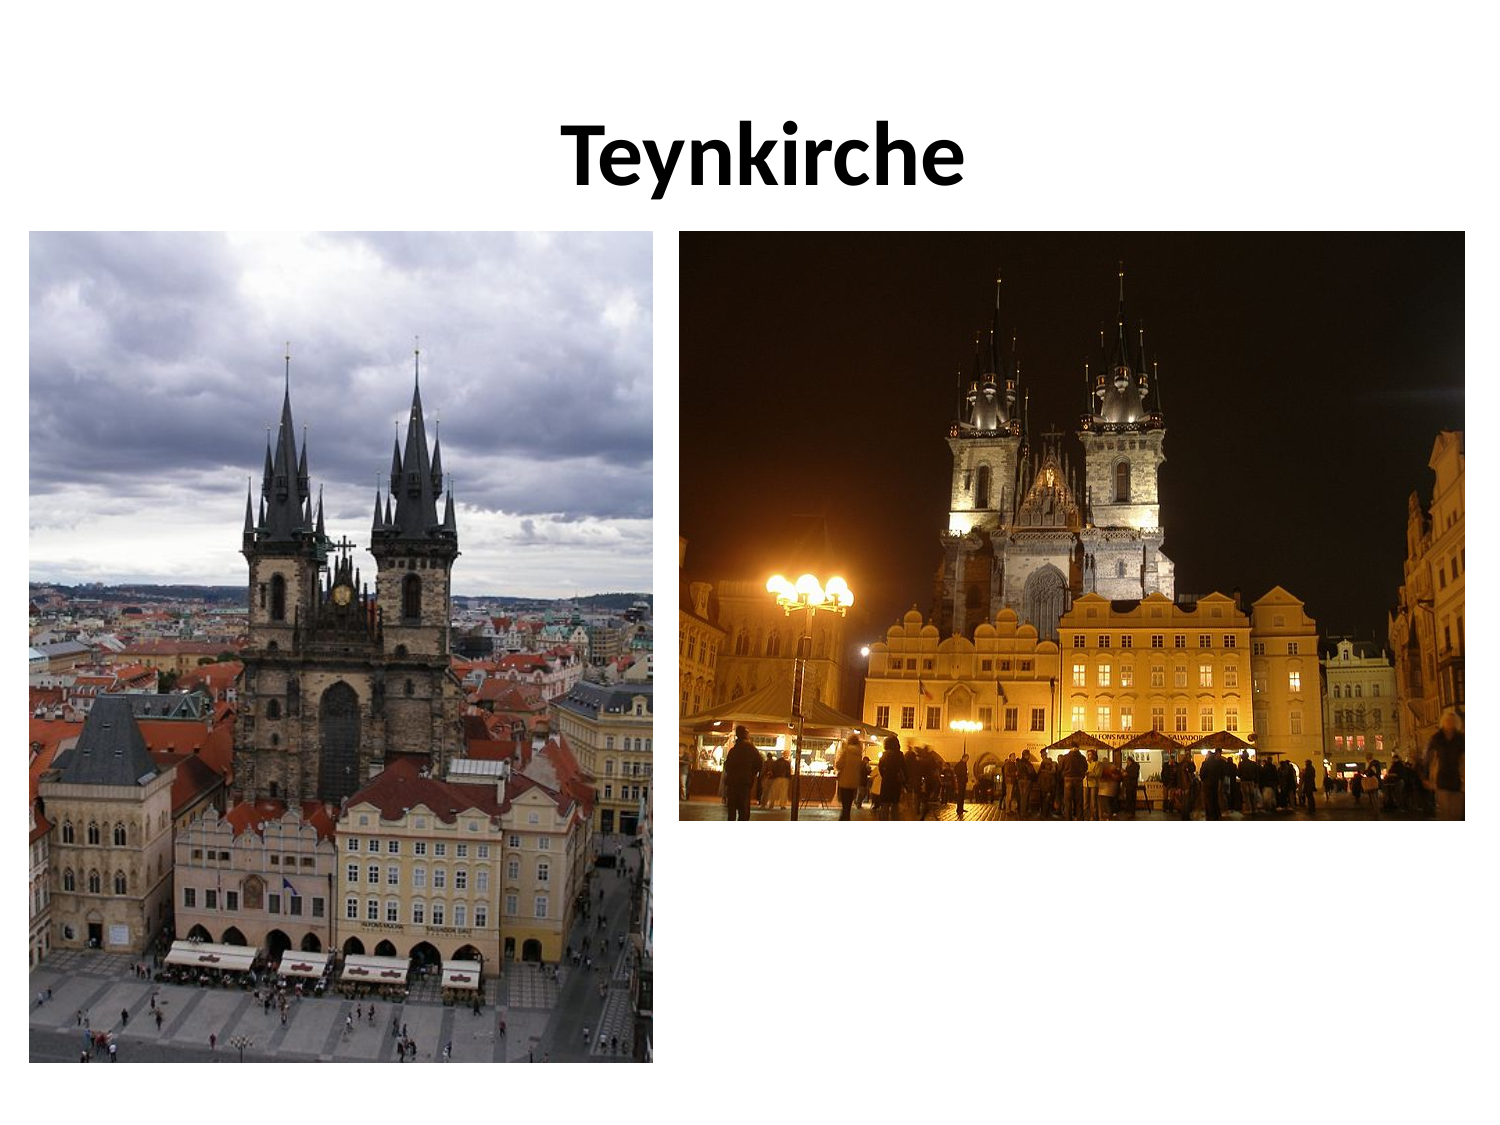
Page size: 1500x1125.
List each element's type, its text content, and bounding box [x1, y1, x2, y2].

title Teynkirche [88, 54, 1439, 243]
picture [679, 231, 1465, 821]
picture [29, 231, 653, 1063]
